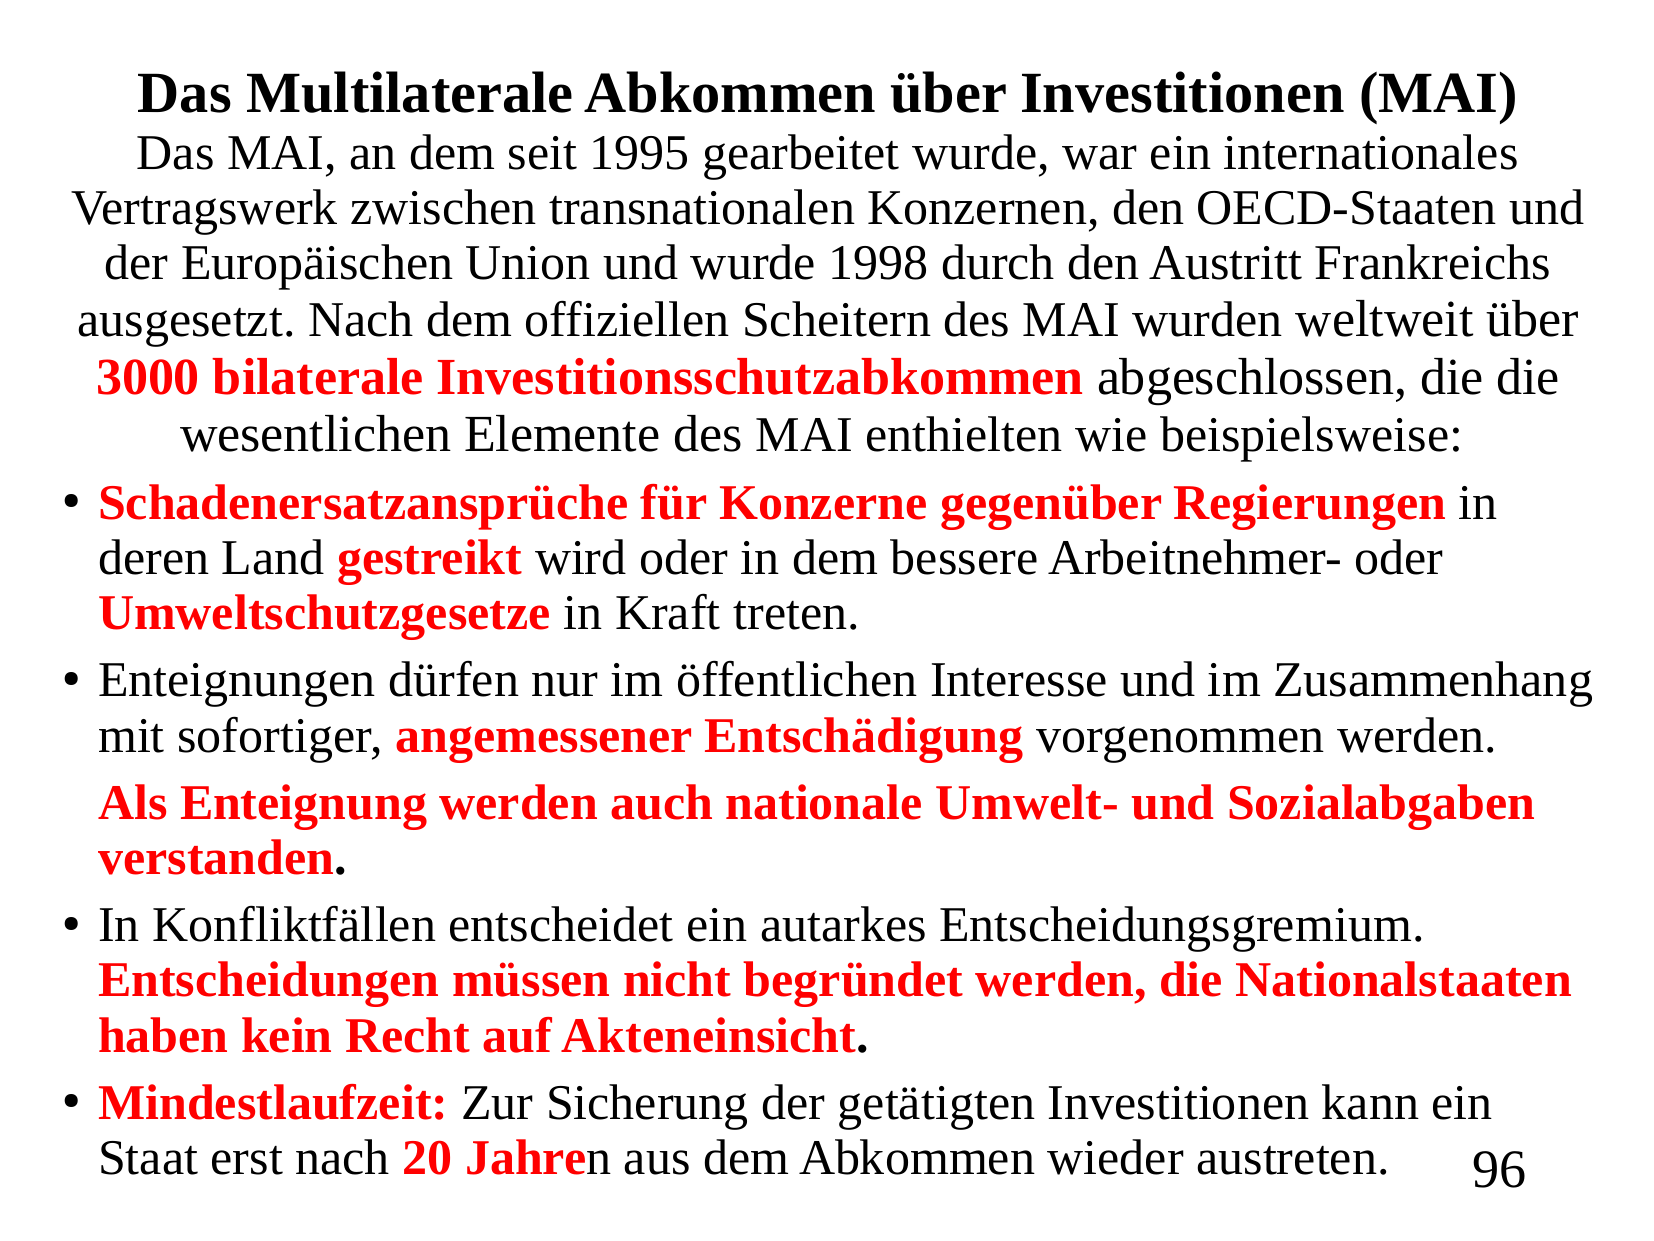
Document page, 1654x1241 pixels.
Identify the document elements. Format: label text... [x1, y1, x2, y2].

text_box <Foliennummer> [1294, 1131, 1654, 1207]
text_box Das Multilaterale Abkommen über Investitionen (MAI) Das MAI, an dem seit 1995 gearbeitet wurde, war ein internationales Vertragswerk zwischen transnationalen Konzernen, den OECD-Staaten und der Europäischen Union und wurde 1998 durch den Austritt Frankreichs ausgesetzt. Nach dem offiziellen Scheitern des MAI wurden weltweit über 3000 bilaterale Investitionsschutzabkommen abgeschlossen, die die wesentlichen Elemente des MAI enthielten wie beispielsweise: Schadenersatzansprüche für Konzerne gegenüber Regierungen in deren Land gestreikt wird oder in dem bessere Arbeitnehmer- oder Umweltschutzgesetze in Kraft treten. Enteignungen dürfen nur im öffentlichen Interesse und im Zusammenhang mit sofortiger, angemessener Entschädigung vorgenommen werden. Als Enteignung werden auch nationale Umwelt- und Sozialabgaben verstanden. In Konfliktfällen entscheidet ein autarkes Entscheidungsgremium. Entscheidungen müssen nicht begründet werden, die Nationalstaaten haben kein Recht auf Akteneinsicht. Mindestlaufzeit: Zur Sicherung der getätigten Investitionen kann ein Staat erst nach 20 Jahren aus dem Abkommen wieder austreten. [47, 52, 1619, 1201]
